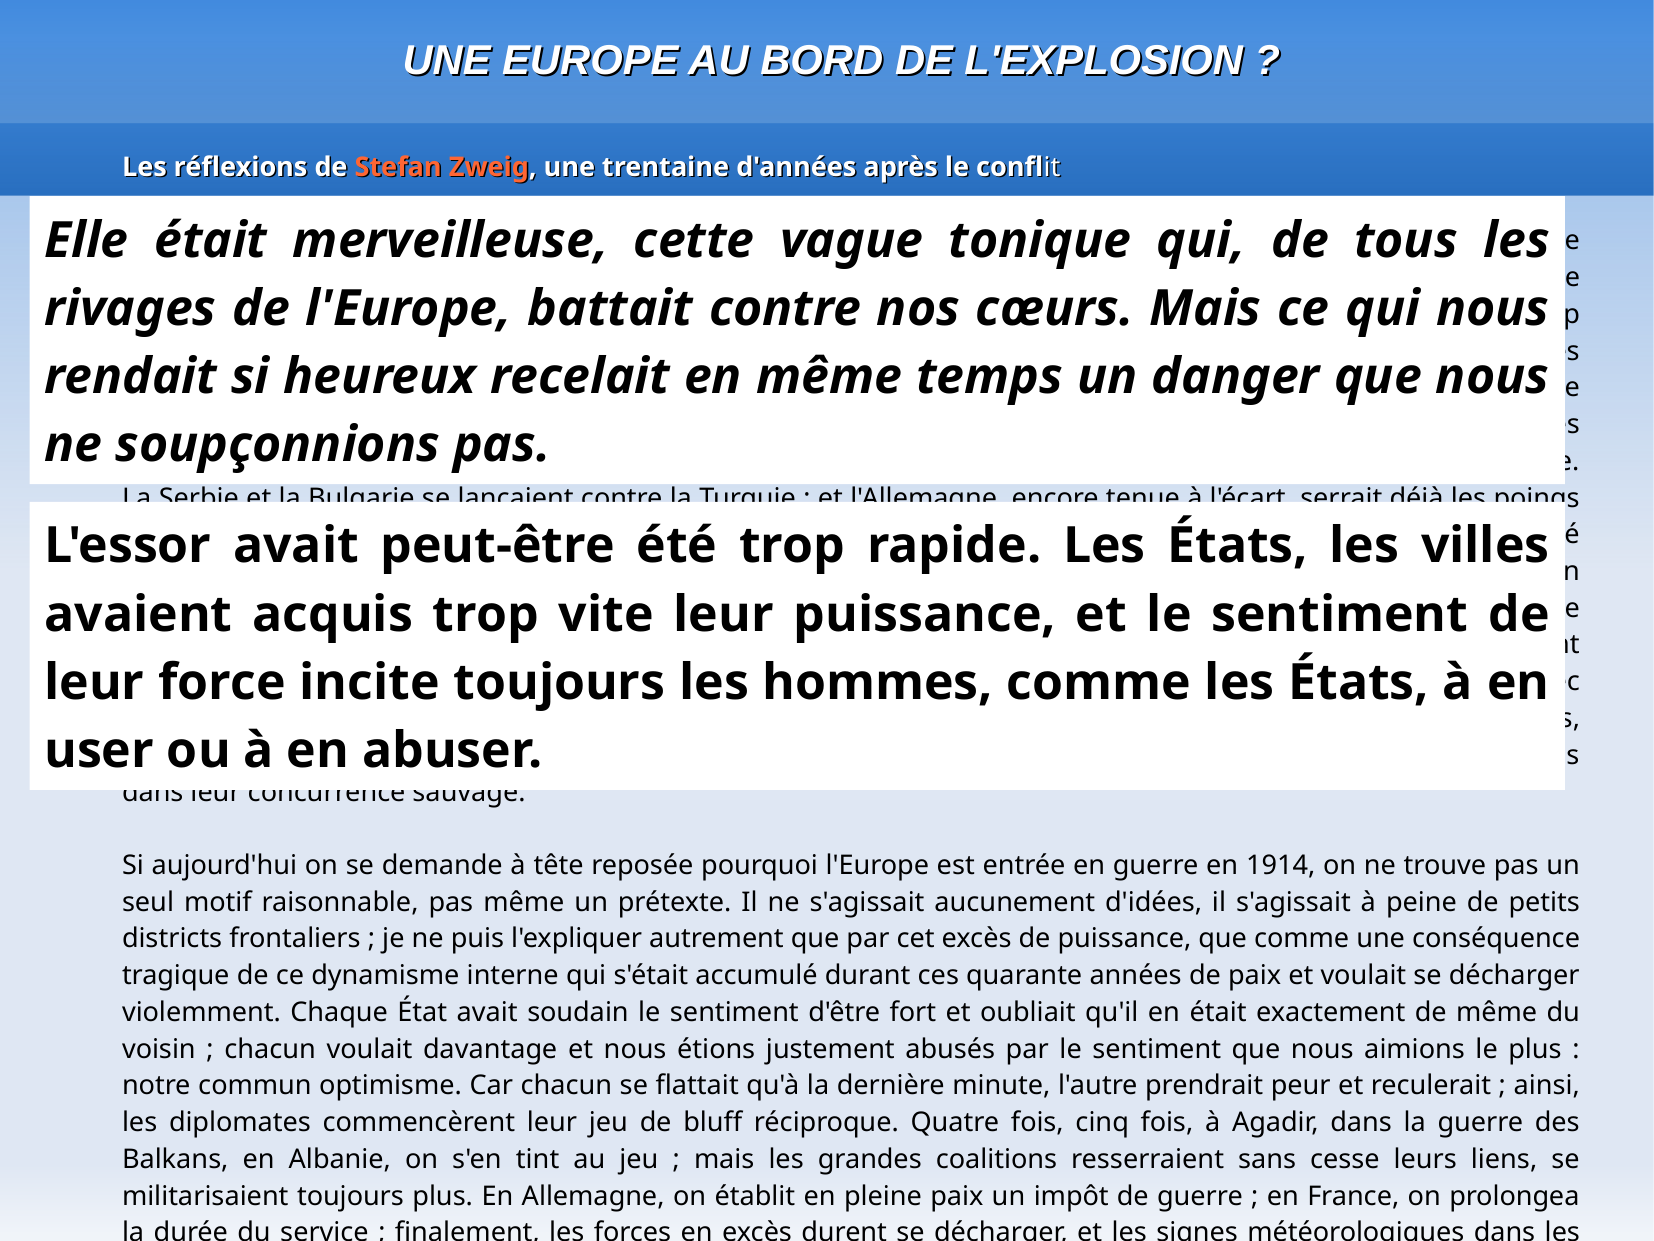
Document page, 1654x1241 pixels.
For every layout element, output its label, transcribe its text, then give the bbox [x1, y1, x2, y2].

picture [805, 1228, 813, 1239]
picture [1197, 1228, 1204, 1241]
text_box Les réflexions de Stefan Zweig, une trentaine d'années après le conflit "Elle était merveilleuse, cette vague tonique qui, de tous les rivages de l'Europe, battait contre nos cœurs. Mais ce qui nous rendait si heureux recelait en même temps un danger que nous ne soupçonnions pas. La tempête de fierté et de confiance qui soufflait alors sur l'Europe charriait aussi des nuages. L'essor avait peut-être été trop rapide. Les États, les villes avaient acquis trop vite leur puissance, et le sentiment de leur force incite toujours les hommes, comme les États, à en user ou à en abuser. La France regorgeait de richesses. Mais elle voulait davantage encore, elle voulait encore une colonie, bien qu'elle n'eût pas assez d'hommes, et de loin, pour peupler les anciennes. Pour le Maroc, on faillit en venir à la guerre. L'Italie voulait la Cyrénaïque, l'Autriche annexait la Bosnie. La Serbie et la Bulgarie se lançaient contre la Turquie ; et l'Allemagne, encore tenue à l'écart, serrait déjà les poings pour y porter un coup furieux. Partout, le sang montait à la tête des États, un portant la congestion. La volonté fertile de consolidation intérieure commençait partout, en même temps, comme s'il s'agissait d'une infection bacillaire, à se transformer en désir d'expansion. Les industriels français, qui gagnaient gros, menaient une campagne de haine contre les Allemands, qui s'engraissaient de leur côté, parce que les uns et les autres voulaient livrer plus de canons - les Krupp et les Schneider du Creusot. Les compagnies de navigation hambourgeoises, avec leurs dividendes formidables, travaillaient contre celles de Southampton, les paysans hongrois contre les serbes, les grands trusts les uns contre les autres ; la conjoncture les avait tous rendus enragés de gagner toujours plus dans leur concurrence sauvage. Si aujourd'hui on se demande à tête reposée pourquoi l'Europe est entrée en guerre en 1914, on ne trouve pas un seul motif raisonnable, pas même un prétexte. Il ne s'agissait aucunement d'idées, il s'agissait à peine de petits districts frontaliers ; je ne puis l'expliquer autrement que par cet excès de puissance, que comme une conséquence tragique de ce dynamisme interne qui s'était accumulé durant ces quarante années de paix et voulait se décharger violemment. Chaque État avait soudain le sentiment d'être fort et oubliait qu'il en était exactement de même du voisin ; chacun voulait davantage et nous étions justement abusés par le sentiment que nous aimions le plus : notre commun optimisme. Car chacun se flattait qu'à la dernière minute, l'autre prendrait peur et reculerait ; ainsi, les diplomates commencèrent leur jeu de bluff réciproque. Quatre fois, cinq fois, à Agadir, dans la guerre des Balkans, en Albanie, on s'en tint au jeu ; mais les grandes coalitions resserraient sans cesse leurs liens, se militarisaient toujours plus. En Allemagne, on établit en pleine paix un impôt de guerre ; en France, on prolongea la durée du service ; finalement, les forces en excès durent se décharger, et les signes météorologiques dans les Balkans indiquaient la direction d'où les nuages approchaient déjà de l'Europe." Stefan Zweig (1881-1942), Les rayons et les ombres sur l'Europe, 1944, éd. posthume. [107, 140, 1595, 1211]
picture [1316, 1228, 1324, 1239]
picture [607, 1228, 615, 1239]
picture [1261, 1228, 1268, 1241]
picture [983, 1228, 990, 1241]
picture [479, 1228, 486, 1241]
picture [1366, 1228, 1374, 1239]
picture [0, 0, 1654, 1241]
text_box Elle était merveilleuse, cette vague tonique qui, de tous les rivages de l'Europe, battait contre nos cœurs. Mais ce qui nous rendait si heureux recelait en même temps un danger que nous ne soupçonnions pas. [29, 196, 1565, 443]
text_box UNE EUROPE AU BORD DE L'EXPLOSION ? [118, 29, 1565, 91]
picture [241, 1228, 249, 1239]
picture [470, 1228, 477, 1241]
picture [938, 1228, 946, 1239]
picture [313, 1228, 324, 1241]
picture [1383, 1228, 1391, 1239]
picture [1025, 1228, 1033, 1239]
picture [1510, 1228, 1517, 1241]
picture [700, 1228, 707, 1241]
picture [865, 1228, 872, 1241]
picture [1477, 1228, 1485, 1239]
picture [1406, 1228, 1414, 1239]
picture [511, 1228, 518, 1241]
picture [1252, 1228, 1259, 1241]
picture [1180, 1228, 1188, 1239]
picture [1343, 1228, 1351, 1239]
text_box L'essor avait peut-être été trop rapide. Les États, les villes avaient acquis trop vite leur puissance, et le sentiment de leur force incite toujours les hommes, comme les États, à en user ou à en abuser. [29, 501, 1565, 749]
picture [157, 1228, 165, 1239]
picture [416, 1228, 423, 1241]
